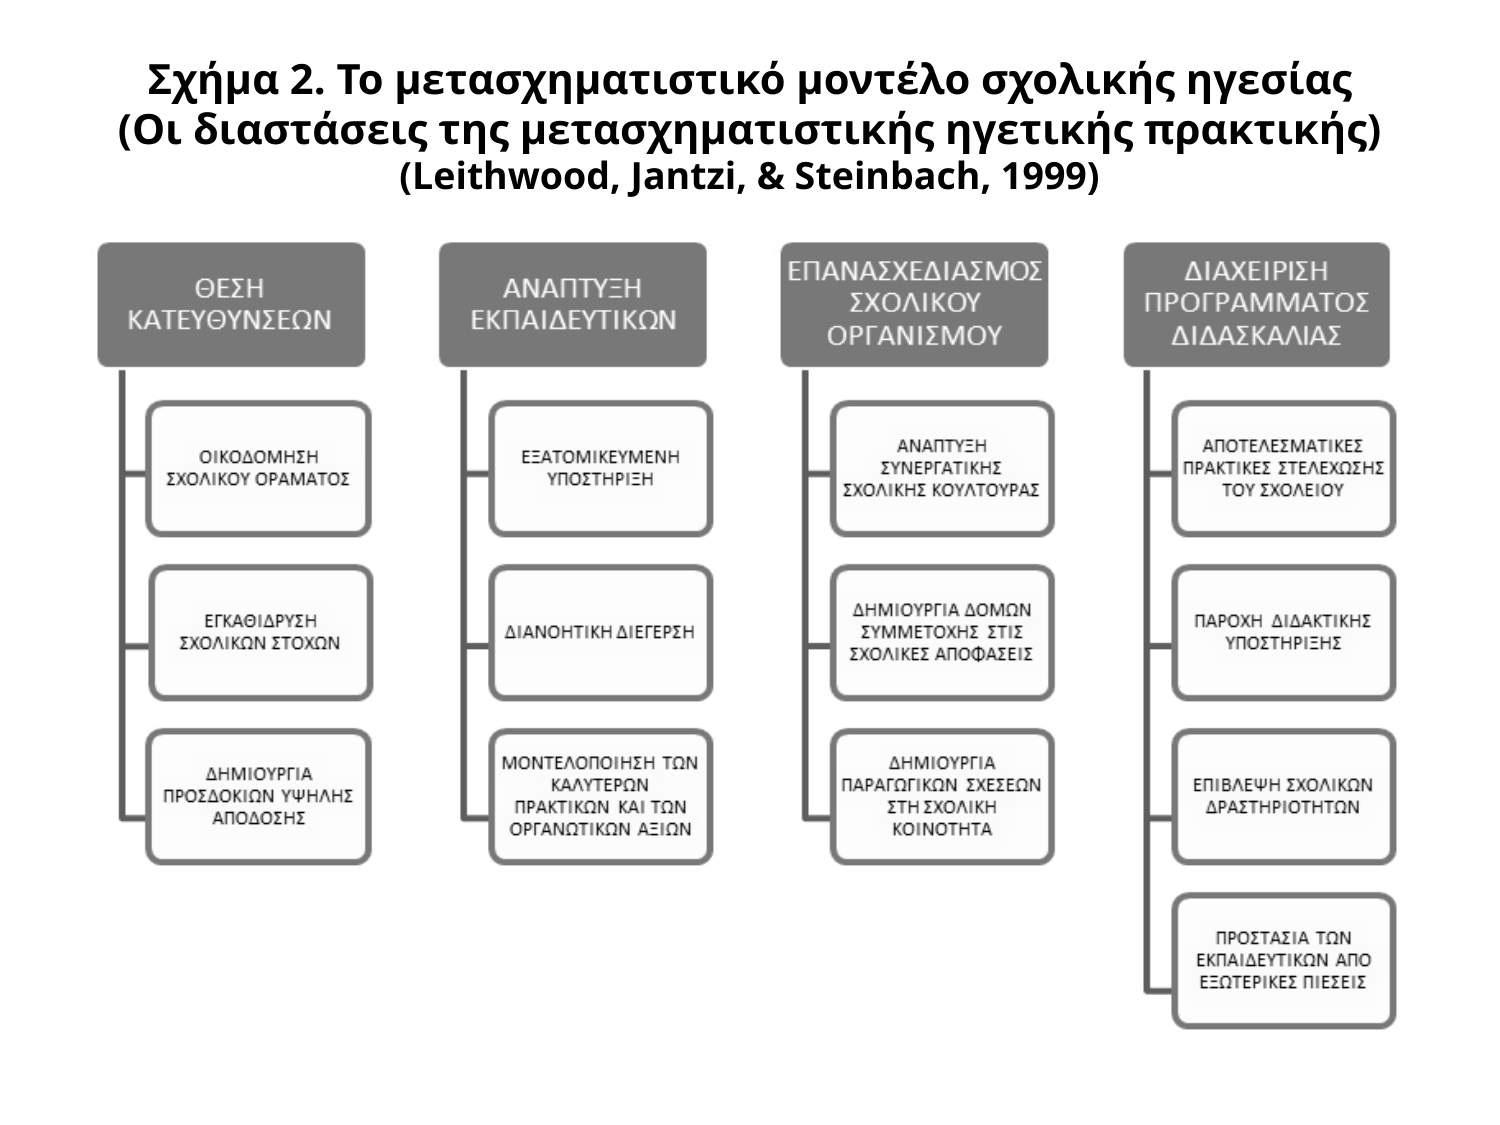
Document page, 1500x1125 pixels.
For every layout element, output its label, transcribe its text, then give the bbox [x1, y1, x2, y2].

picture [88, 219, 1400, 1047]
title Σχήμα 2. Το μετασχηματιστικό μοντέλο σχολικής ηγεσίας (Οι διαστάσεις της μετασχηματιστικής ηγετικής πρακτικής) (Leithwood, Jantzi, & Steinbach, 1999) [75, 45, 1425, 197]
